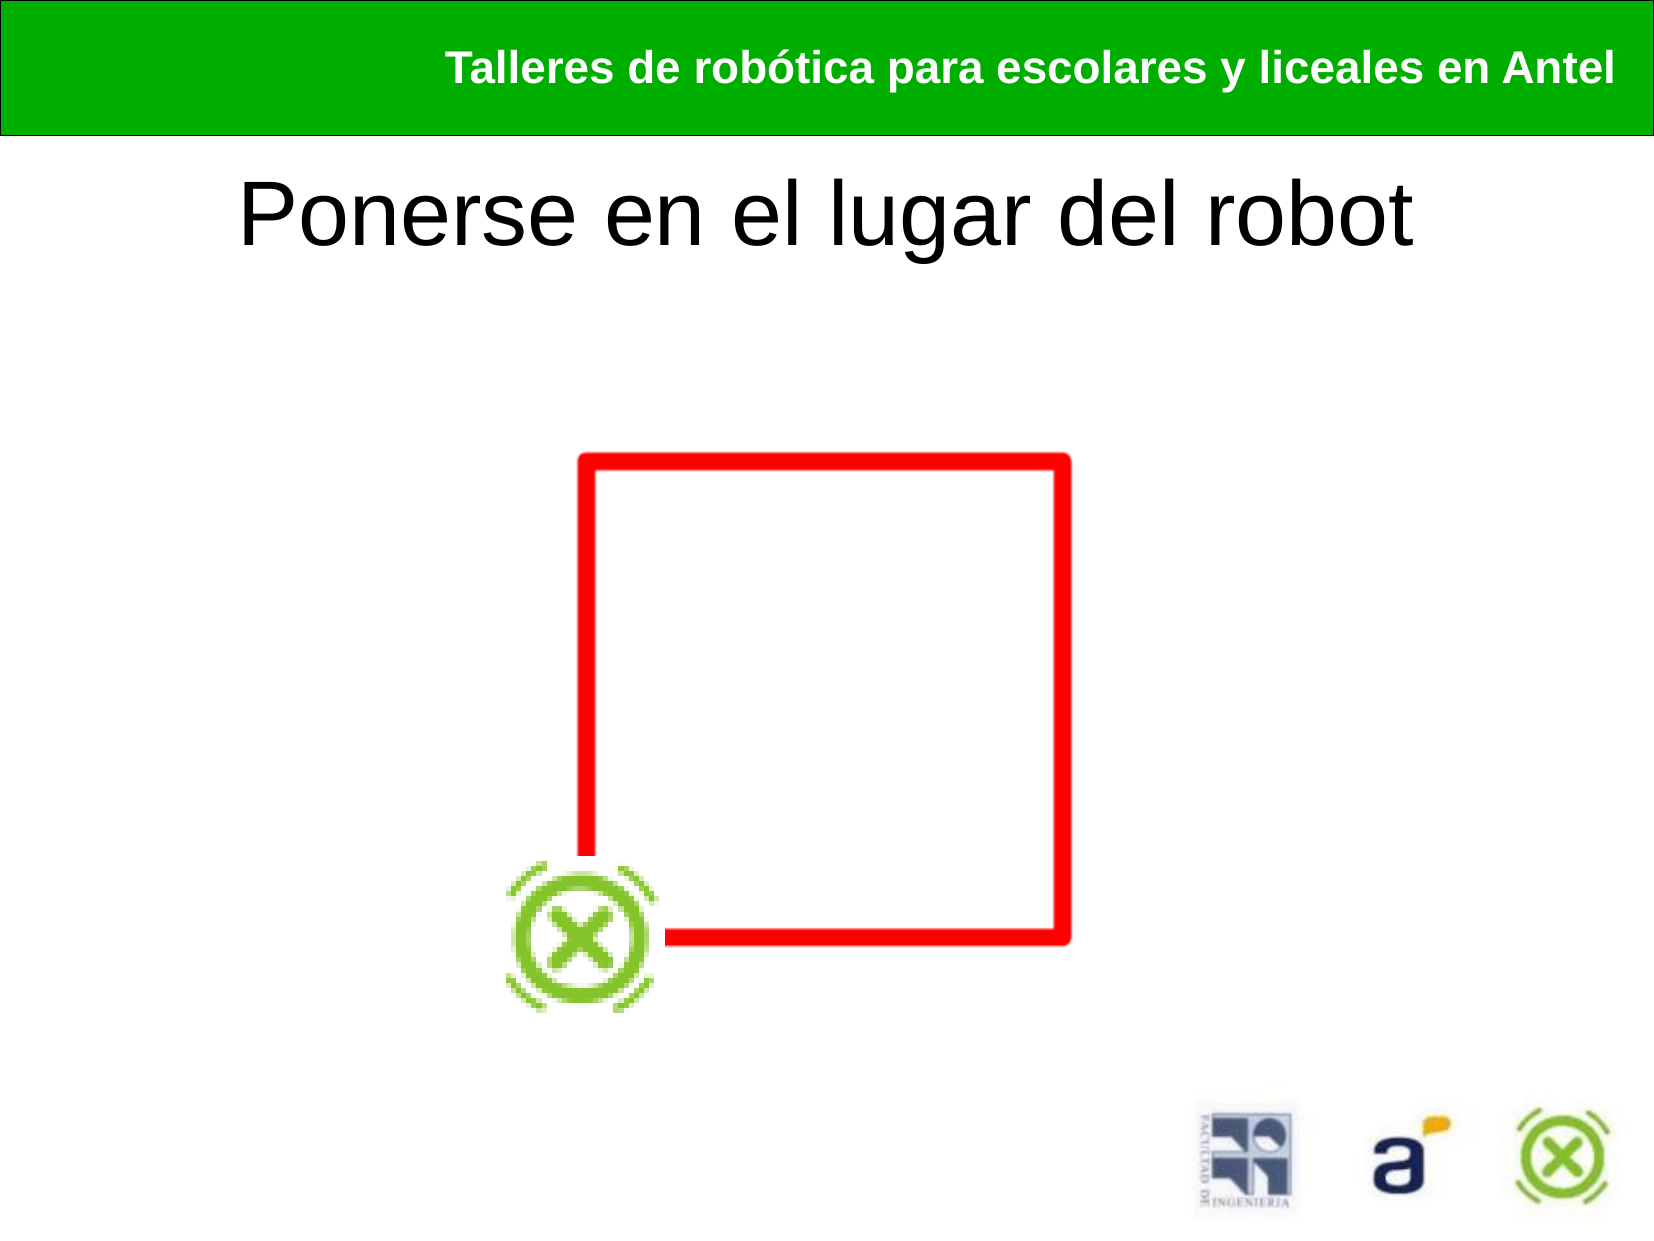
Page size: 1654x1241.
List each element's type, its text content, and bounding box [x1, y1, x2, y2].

title Ponerse en el lugar del robot [123, 83, 1529, 343]
picture [0, 136, 1654, 1241]
text_box Talleres de robótica para escolares y liceales en Antel [0, 0, 1654, 136]
